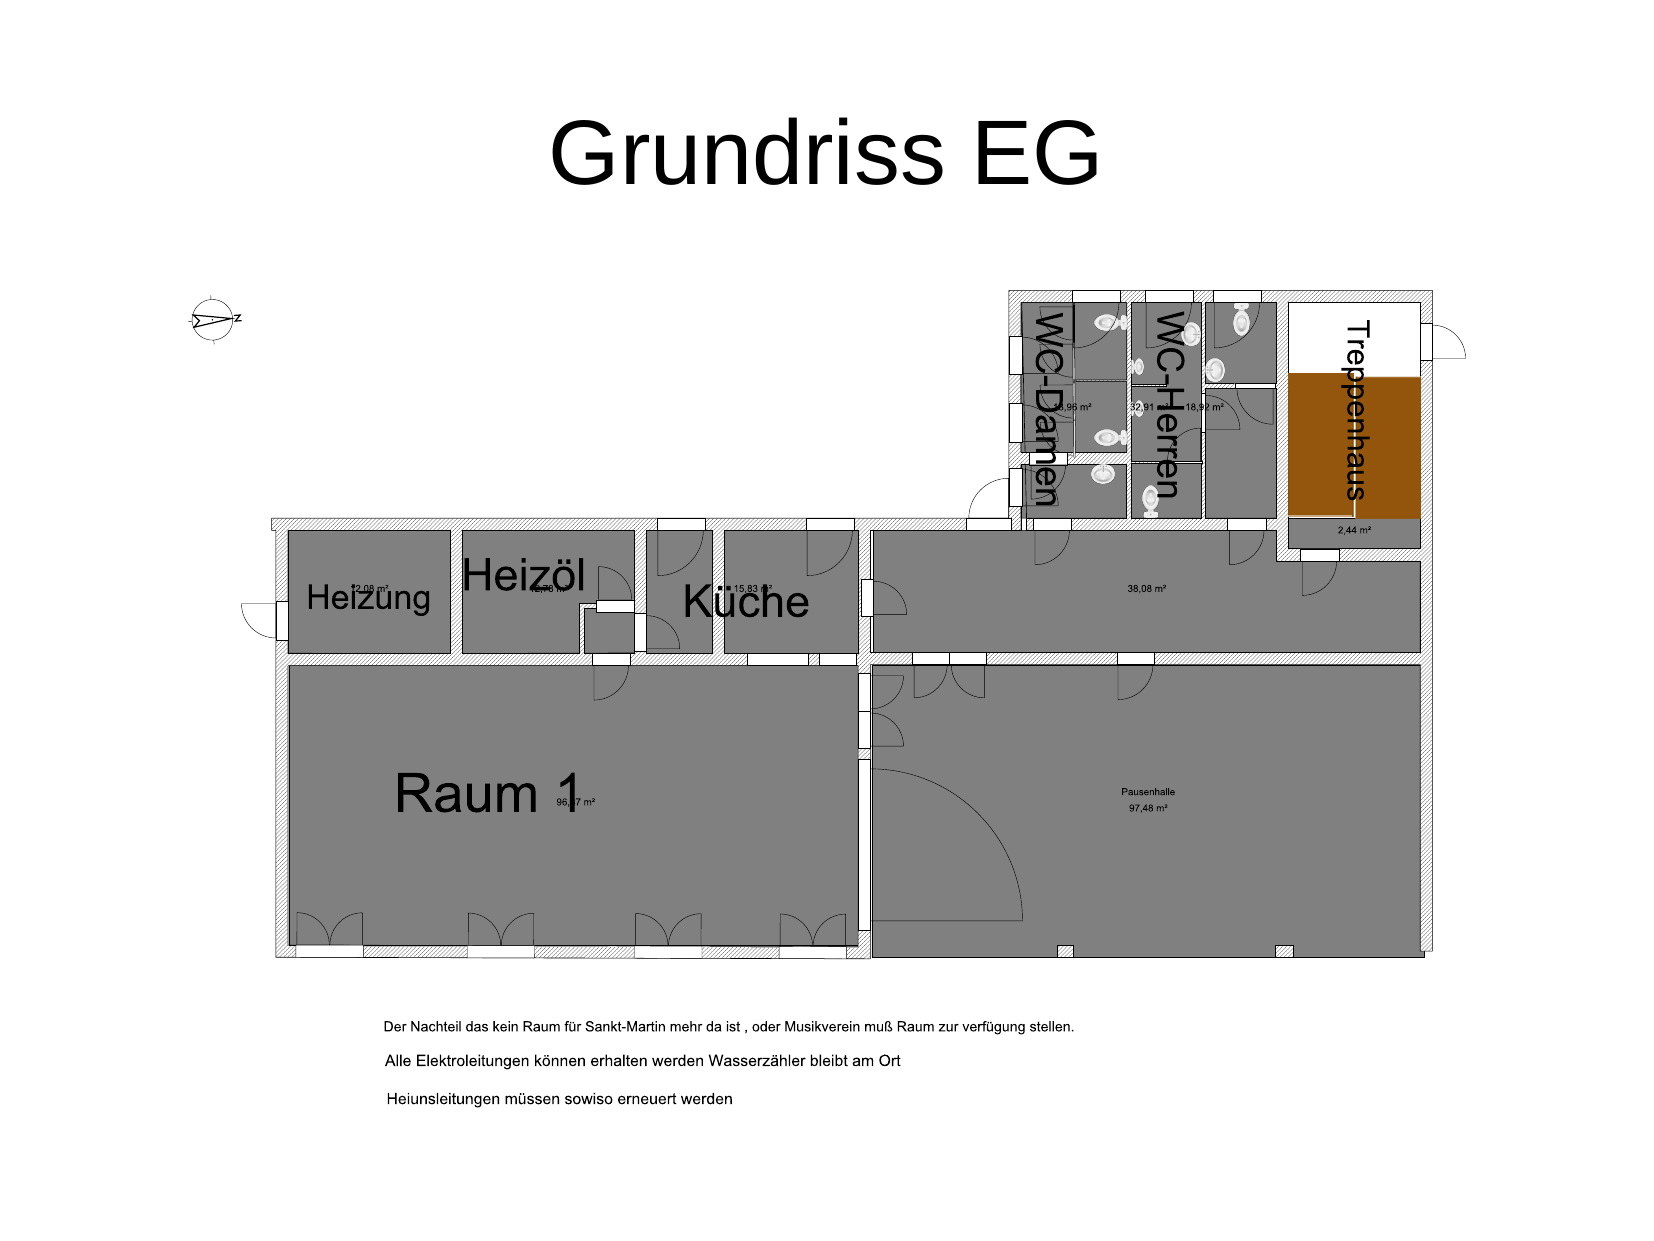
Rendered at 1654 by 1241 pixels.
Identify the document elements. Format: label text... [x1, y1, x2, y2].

picture [187, 290, 1466, 1109]
title Grundriss EG [82, 49, 1571, 257]
